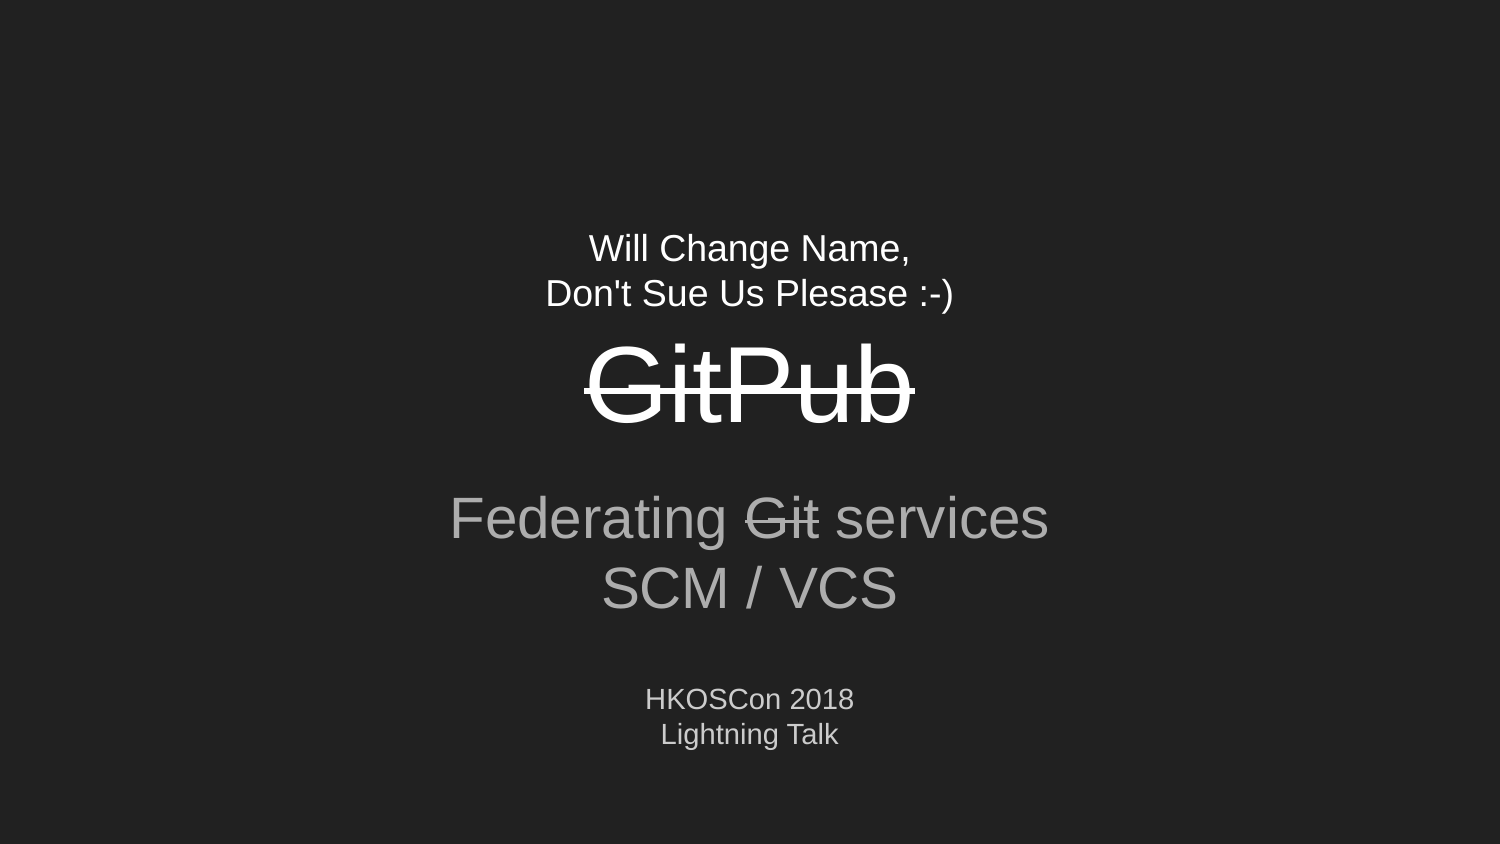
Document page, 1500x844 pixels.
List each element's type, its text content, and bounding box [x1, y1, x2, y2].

text_box HKOSCon 2018 Lightning Talk [499, 665, 1001, 777]
title Will Change Name, Don't Sue Us Plesase :-) GitPub [51, 122, 1449, 459]
subtitle Federating Git services SCM / VCS [51, 464, 1449, 595]
